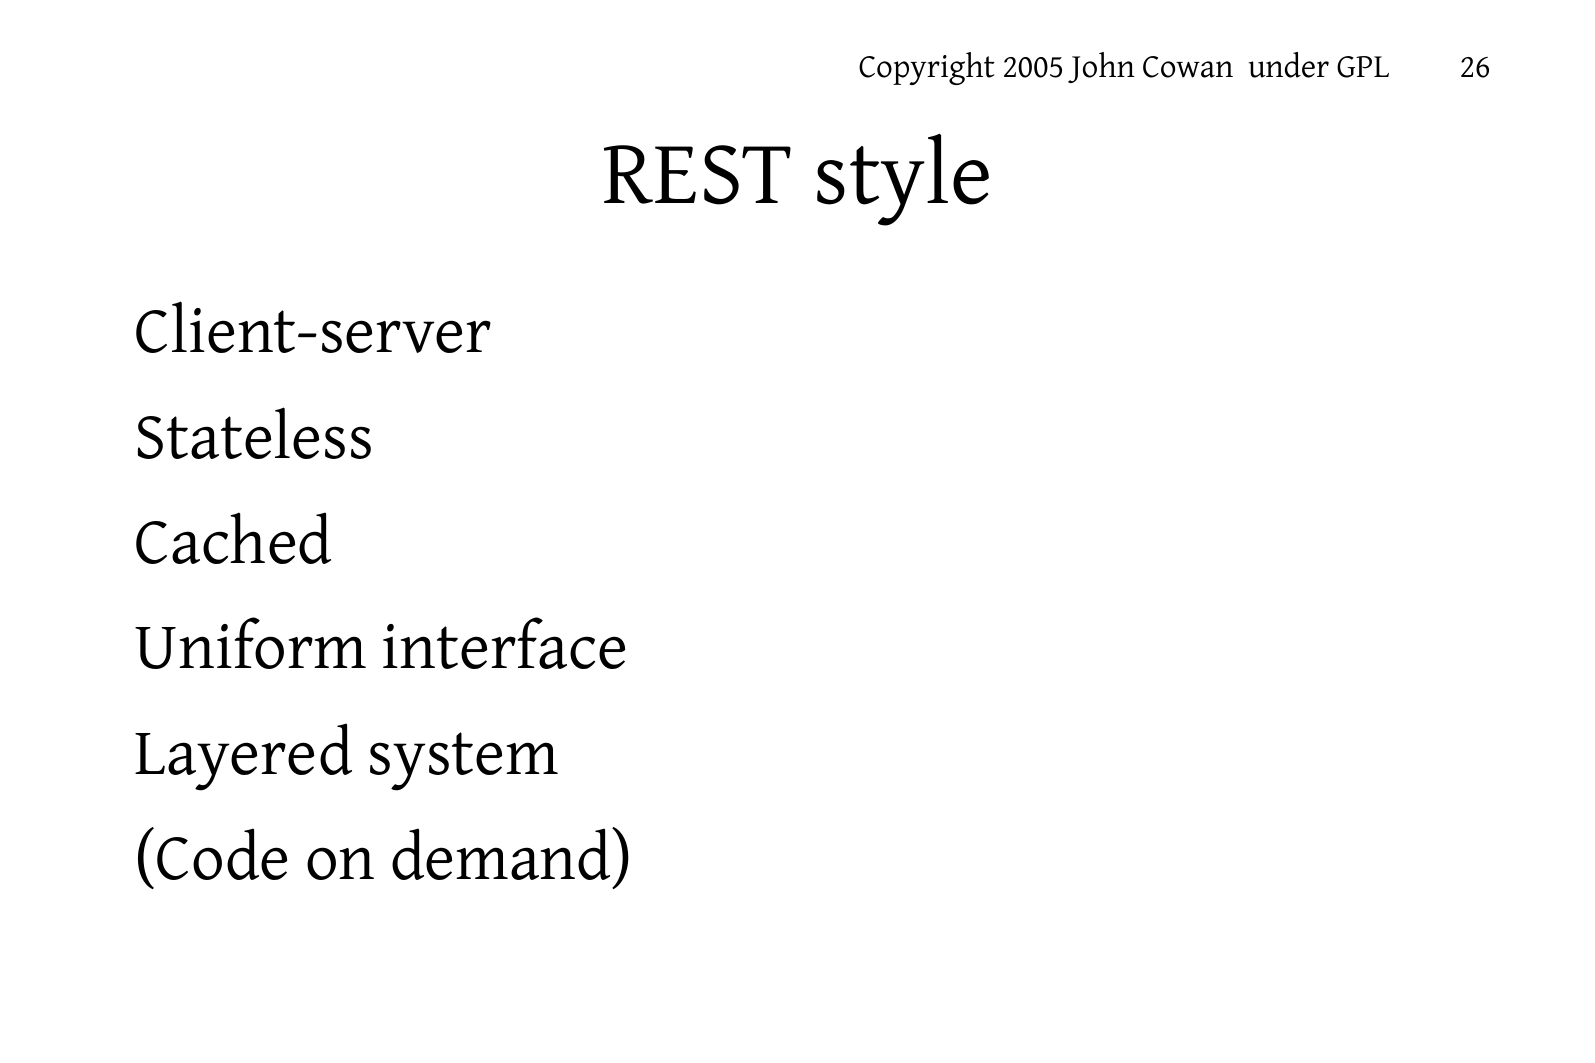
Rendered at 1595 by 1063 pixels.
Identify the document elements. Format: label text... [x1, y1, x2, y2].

title REST style [117, 88, 1479, 266]
list Client-server Stateless Cached Uniform interface Layered system (Code on demand) [117, 295, 1479, 1059]
